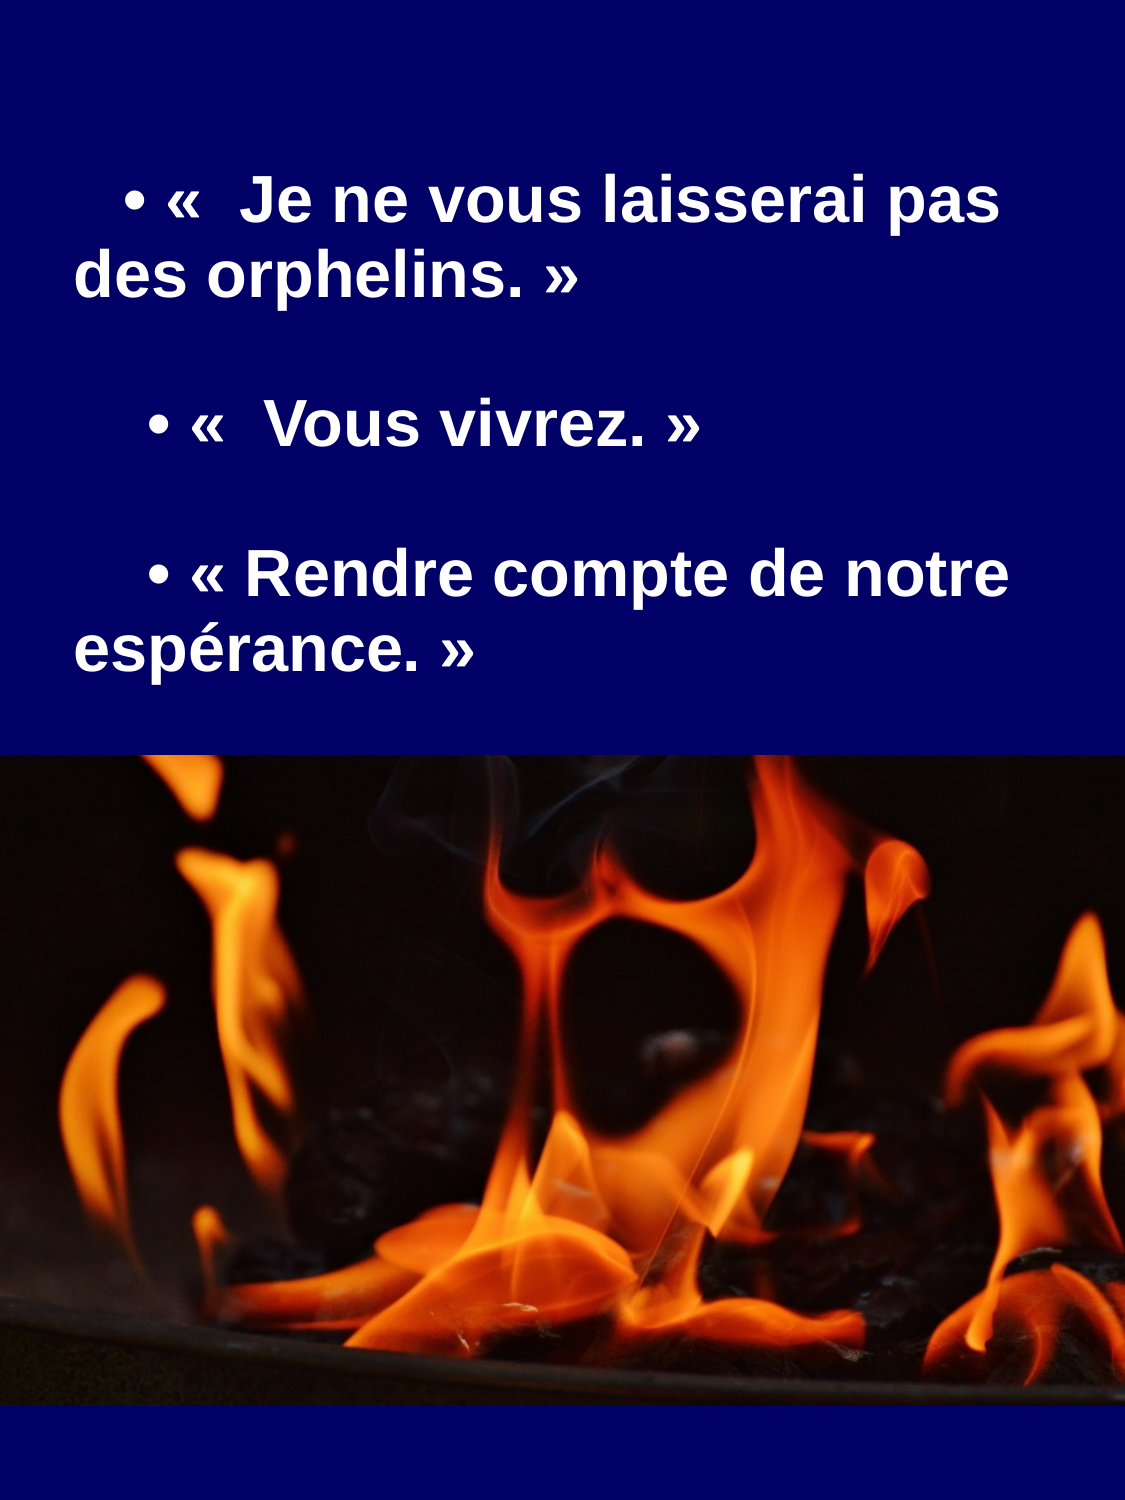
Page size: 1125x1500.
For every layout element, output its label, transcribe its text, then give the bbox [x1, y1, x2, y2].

text_box • « Je ne vous laisserai pas des orphelins. » • « Vous vivrez. » • « Rendre compte de notre espérance. » [59, 154, 1087, 693]
picture [0, 755, 1125, 1406]
